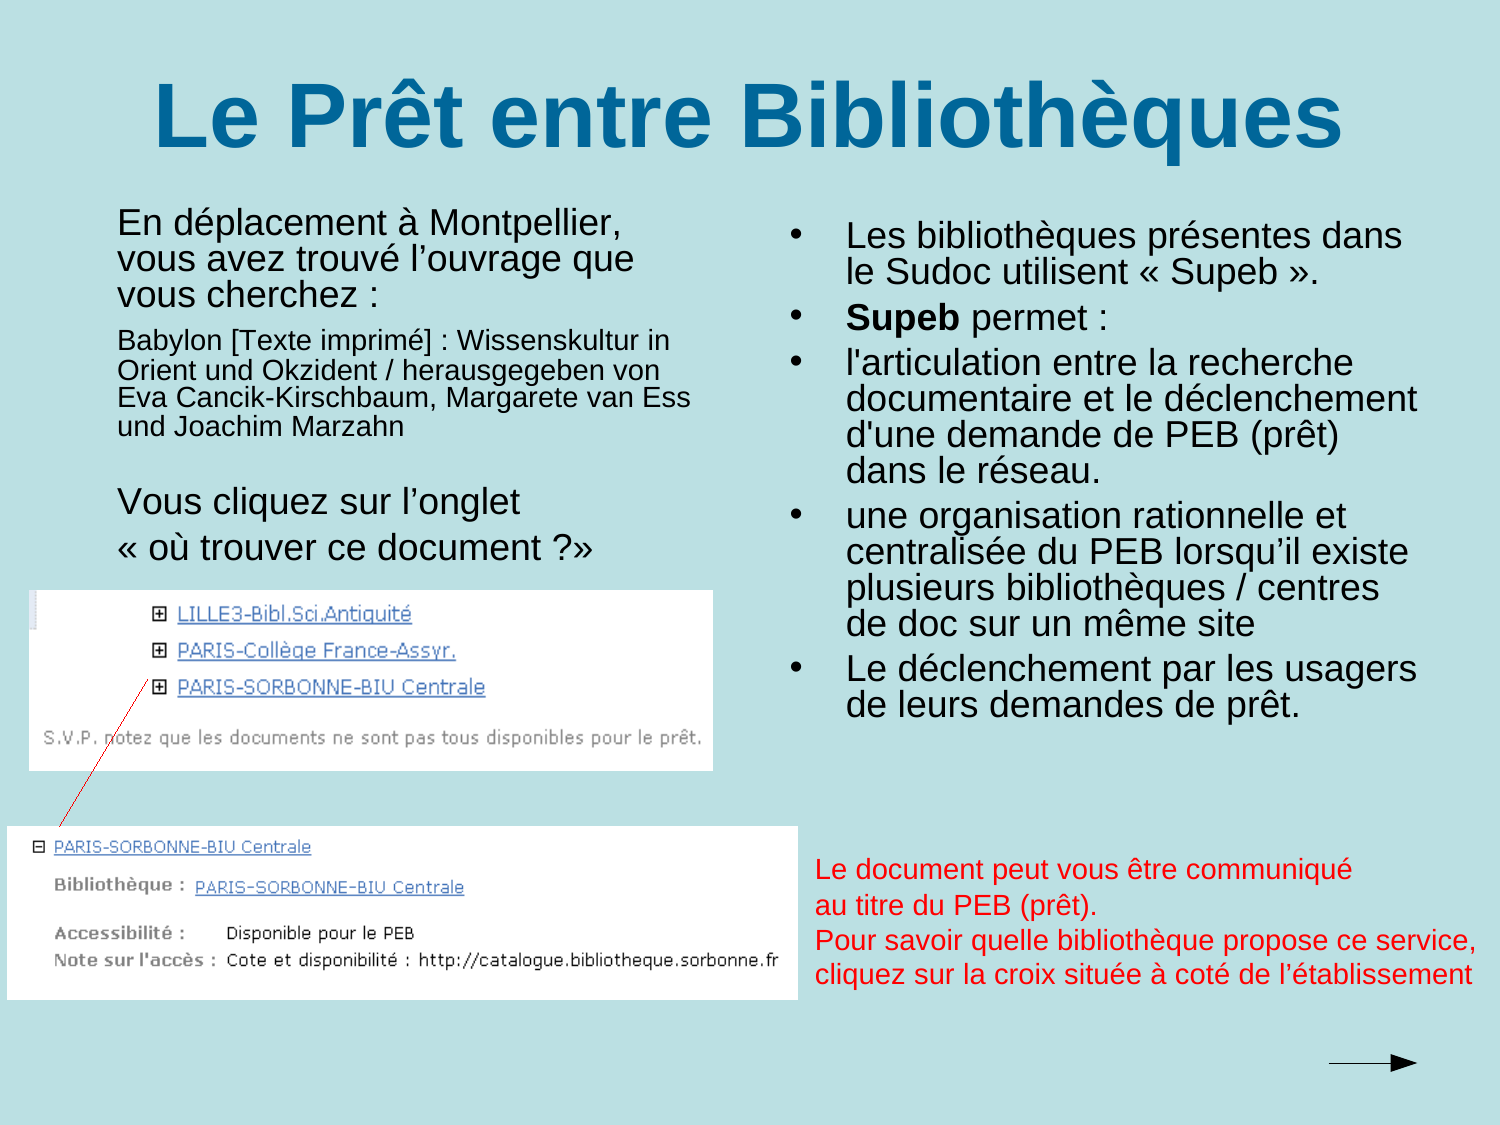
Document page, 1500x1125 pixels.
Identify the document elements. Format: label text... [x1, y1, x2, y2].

picture [29, 590, 713, 771]
picture [7, 826, 798, 1000]
text_box Le document peut vous être communiqué au titre du PEB (prêt). Pour savoir quelle bibliothèque propose ce service, cliquez sur la croix située à coté de l’établissement [800, 843, 1500, 1034]
list Les bibliothèques présentes dans le Sudoc utilisent « Supeb ». Supeb permet : l'articulation entre la recherche documentaire et le déclenchement d'une demande de PEB (prêt) dans le réseau. une organisation rationnelle et centralisée du PEB lorsqu’il existe plusieurs bibliothèques / centres de doc sur un même site Le déclenchement par les usagers de leurs demandes de prêt. [774, 212, 1438, 798]
title Le Prêt entre Bibliothèques [75, 45, 1426, 178]
list En déplacement à Montpellier, vous avez trouvé l’ouvrage que vous cherchez : Babylon [Texte imprimé] : Wissenskultur in Orient und Okzident / herausgegeben von Eva Cancik-Kirschbaum, Margarete van Ess und Joachim Marzahn Vous cliquez sur l’onglet « où trouver ce document ?» [46, 198, 709, 590]
